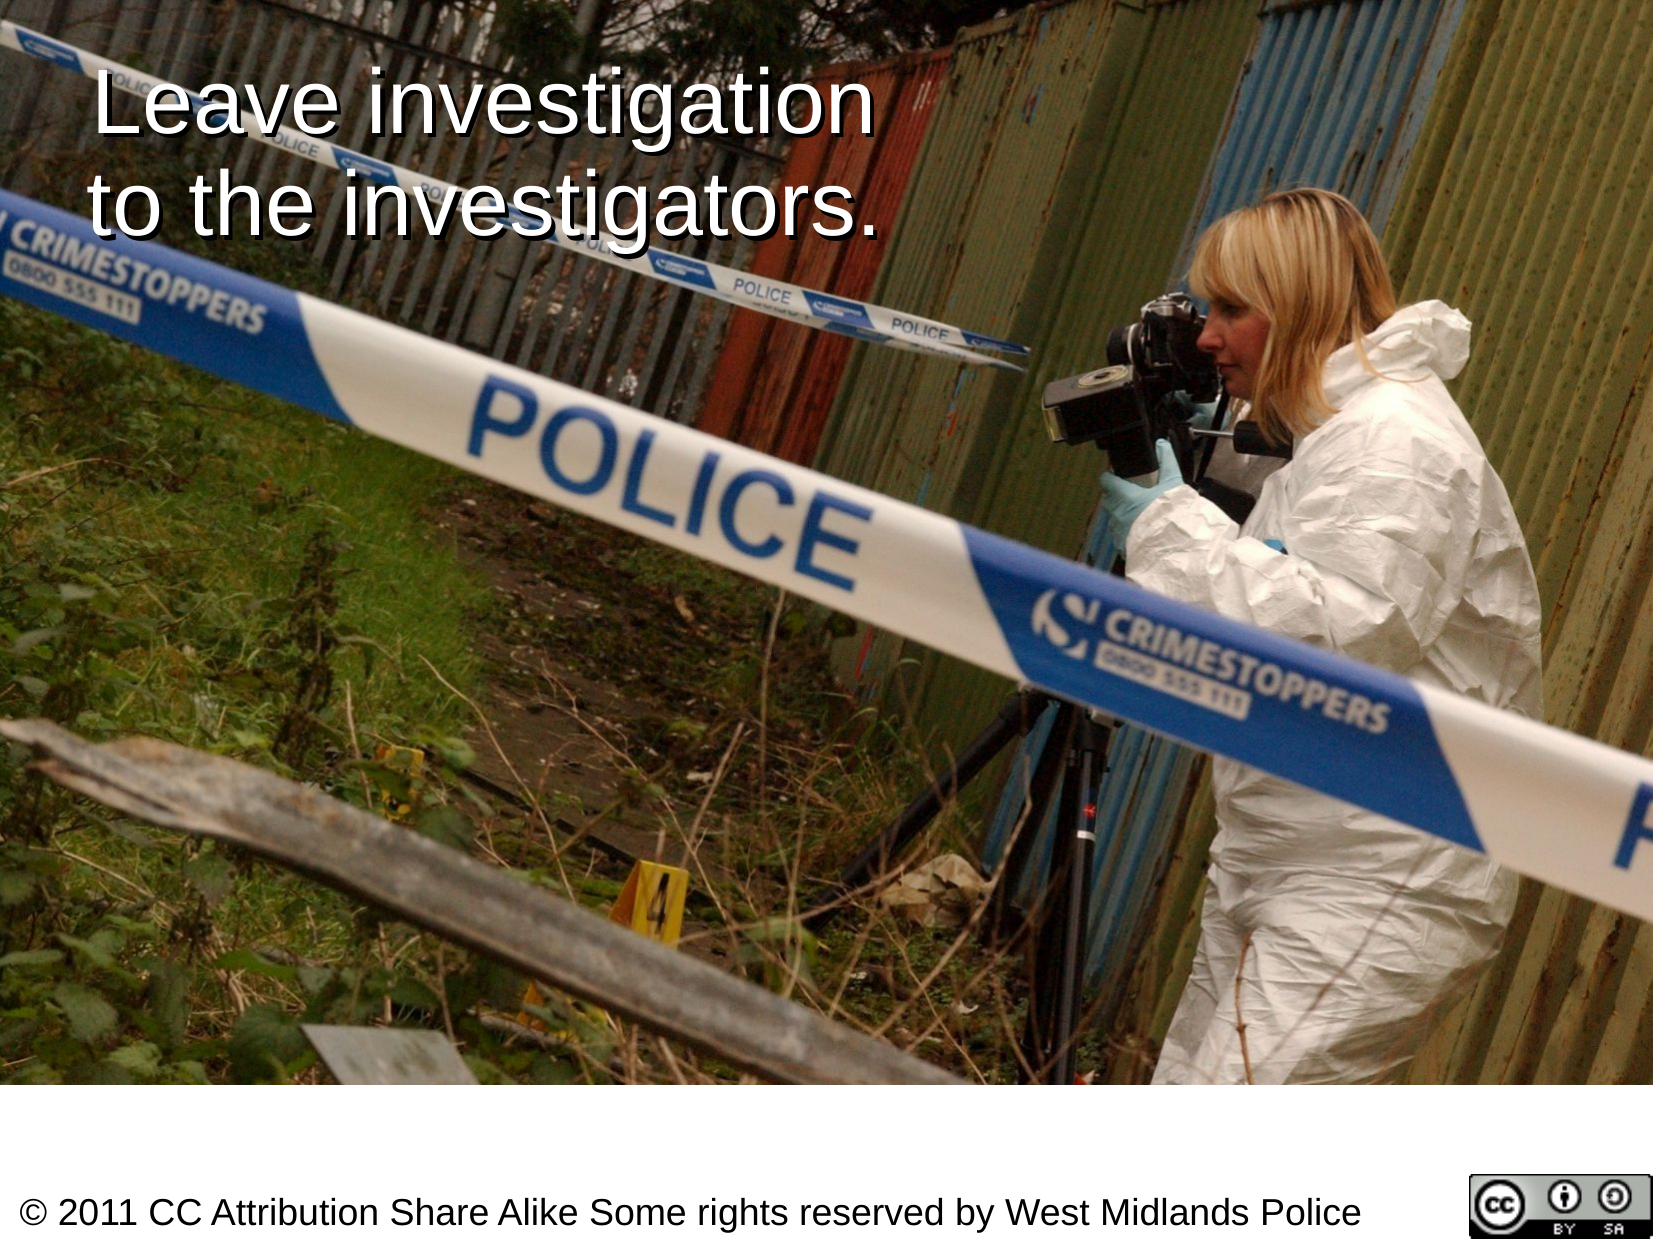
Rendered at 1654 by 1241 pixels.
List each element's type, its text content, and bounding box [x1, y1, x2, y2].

picture [0, 0, 1653, 1085]
text_box © 2011 CC Attribution Share Alike Some rights reserved by West Midlands Police [4, 1184, 1378, 1241]
picture [1469, 1174, 1653, 1239]
title Leave investigation to the investigators. [82, 49, 887, 257]
